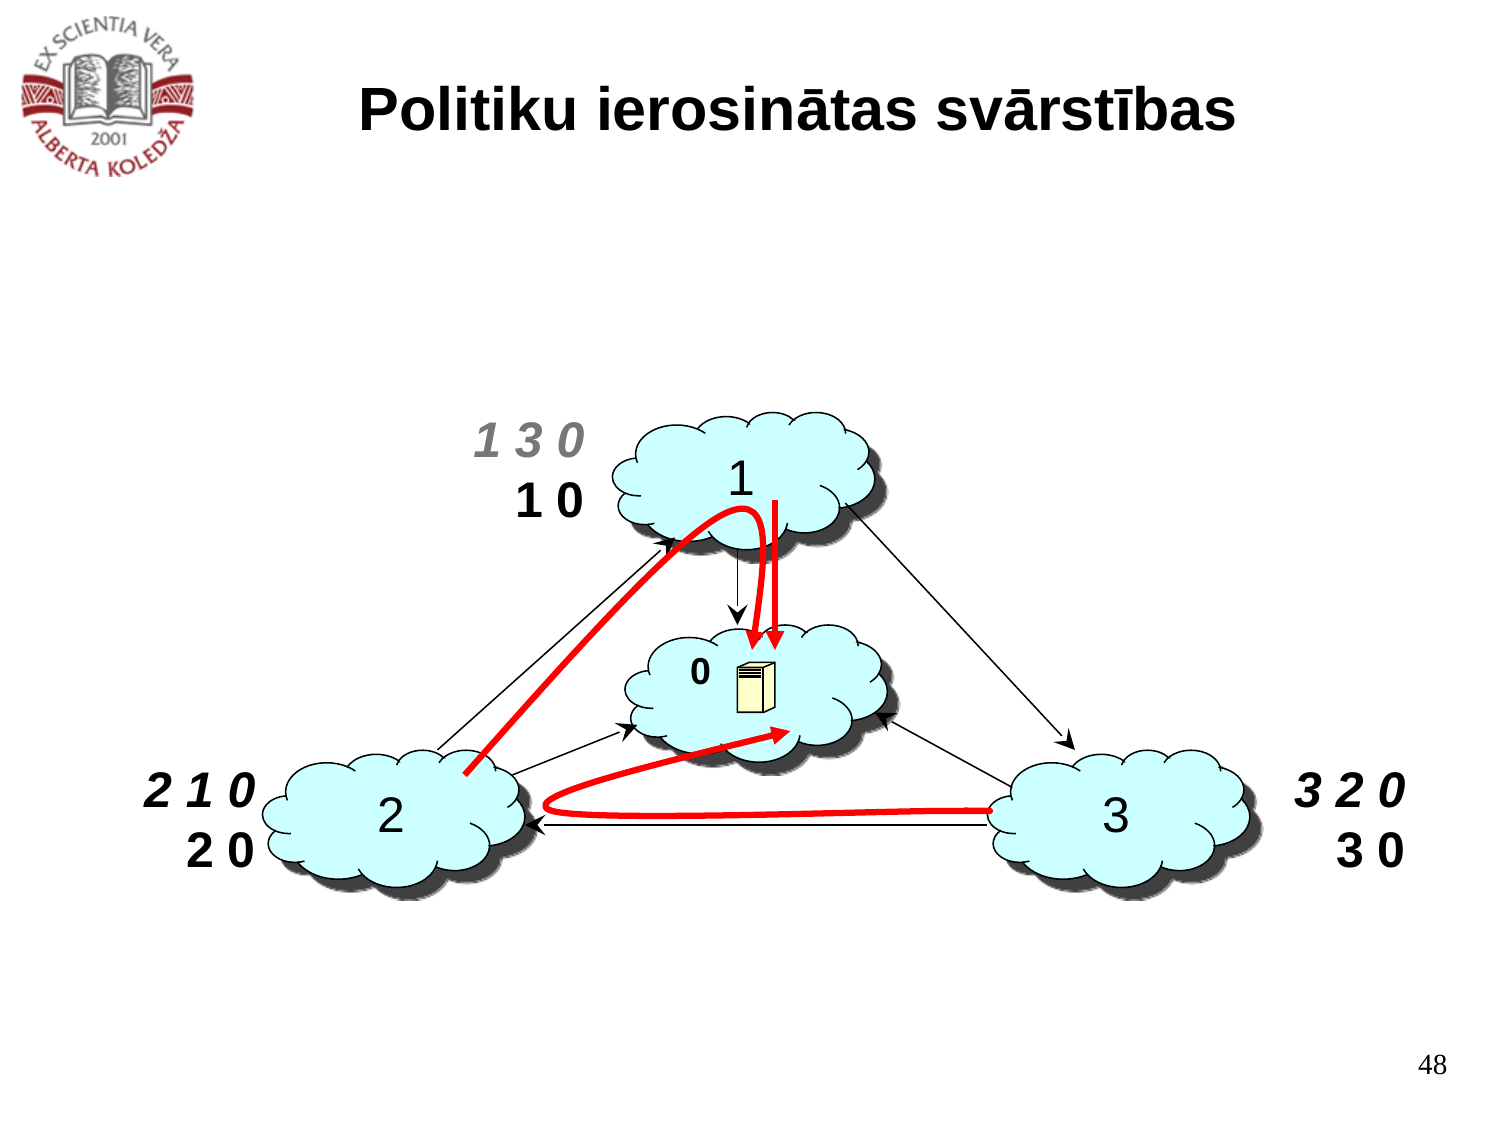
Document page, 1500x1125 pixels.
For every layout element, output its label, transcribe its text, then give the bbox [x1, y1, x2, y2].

picture [21, 163, 194, 177]
text_box [612, 412, 875, 546]
text_box [271, 750, 525, 888]
text_box [691, 513, 760, 550]
text_box [987, 750, 1250, 888]
text_box <skaitlis> [1312, 1037, 1463, 1101]
title Politiku ierosinātas svārstības [0, 49, 1500, 163]
picture [21, 16, 194, 49]
text_box 3 2 0 3 0 [1279, 749, 1421, 886]
text_box 3 [1087, 774, 1146, 851]
text_box 1 3 0 1 0 [458, 399, 600, 536]
text_box 2 [362, 774, 421, 851]
text_box 1 [712, 437, 771, 513]
text_box 2 1 0 2 0 [129, 749, 271, 886]
text_box [764, 627, 772, 632]
text_box 0 [675, 639, 726, 701]
text_box [624, 624, 888, 763]
